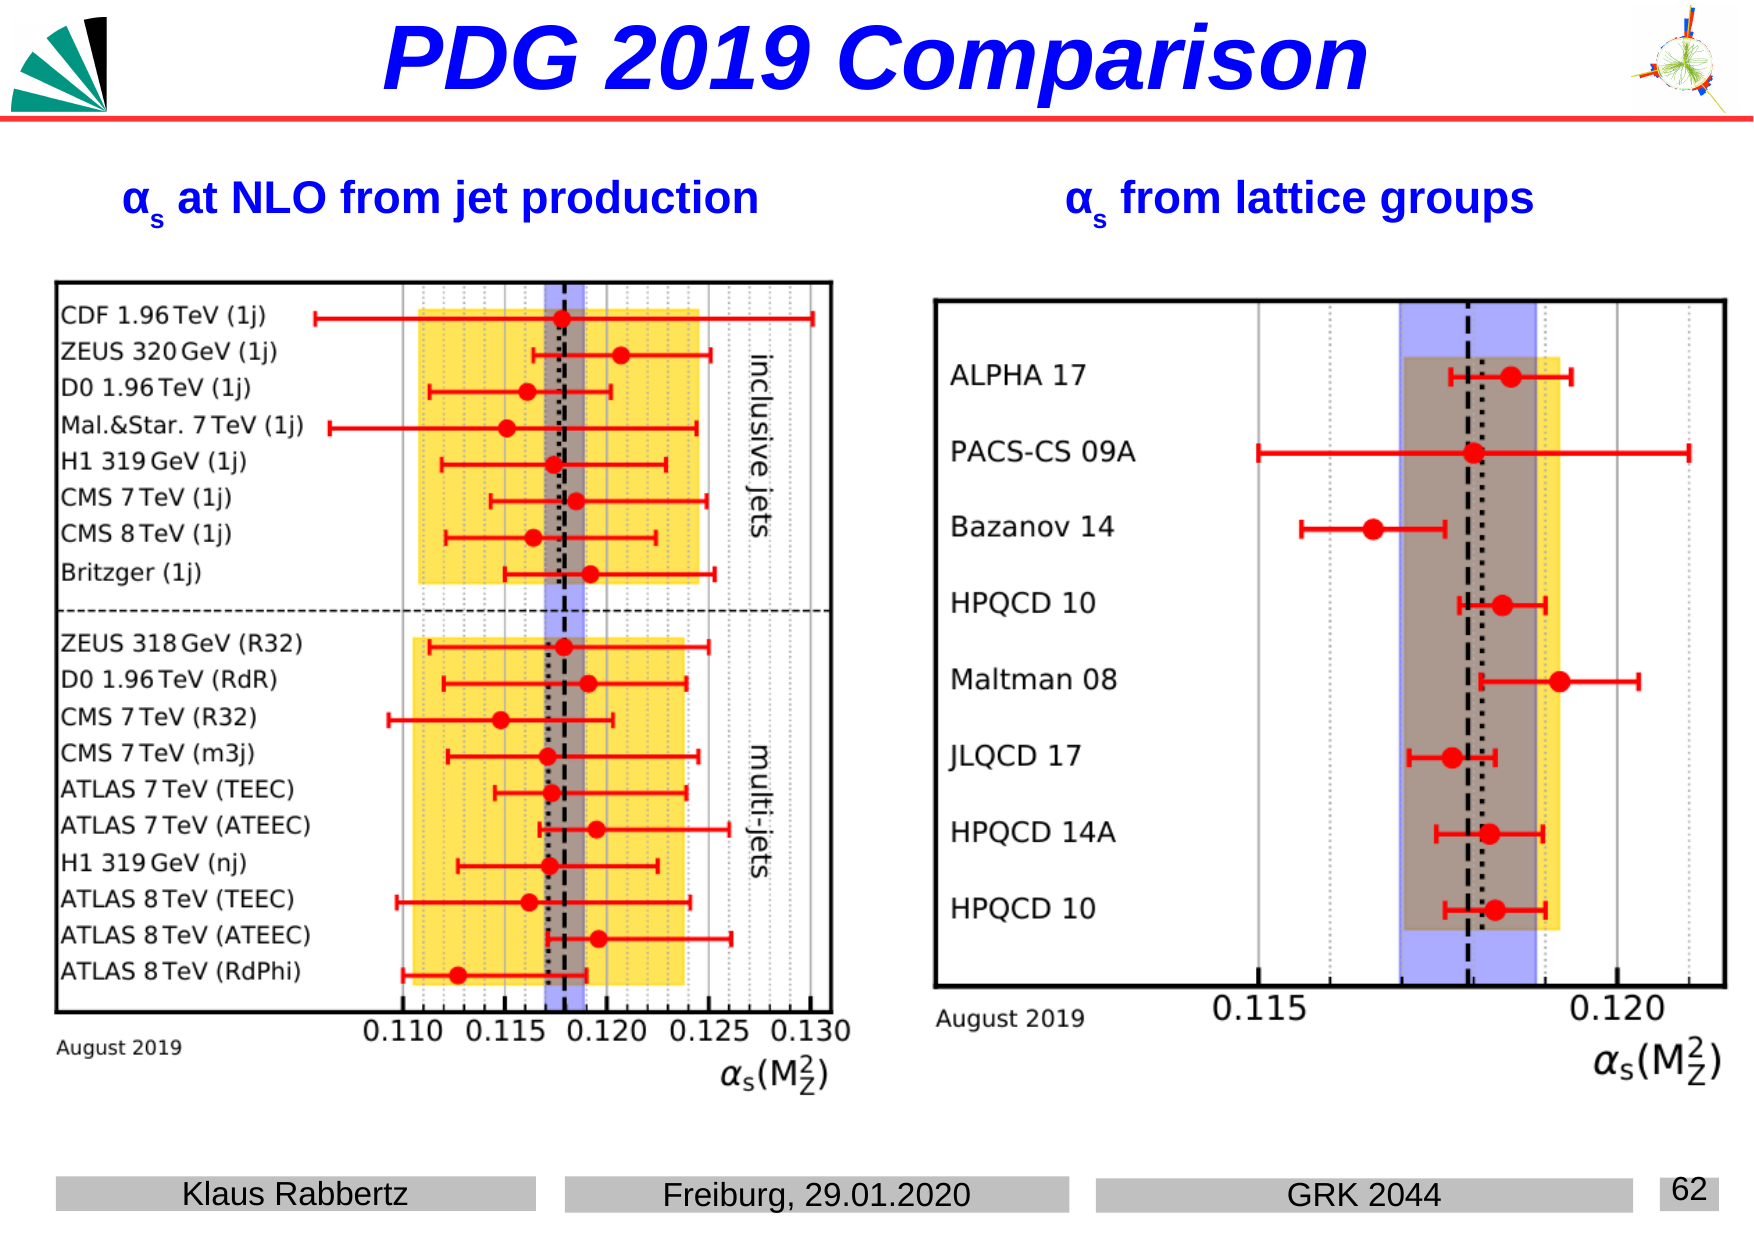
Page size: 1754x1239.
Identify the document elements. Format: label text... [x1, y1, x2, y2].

text_box αs from lattice groups [1052, 165, 1548, 240]
picture [46, 271, 860, 1109]
text_box αs at NLO from jet production [109, 165, 772, 240]
title PDG 2019 Comparison [124, 0, 1630, 116]
picture [923, 288, 1737, 1102]
picture [11, 17, 107, 113]
picture [1631, 5, 1739, 113]
